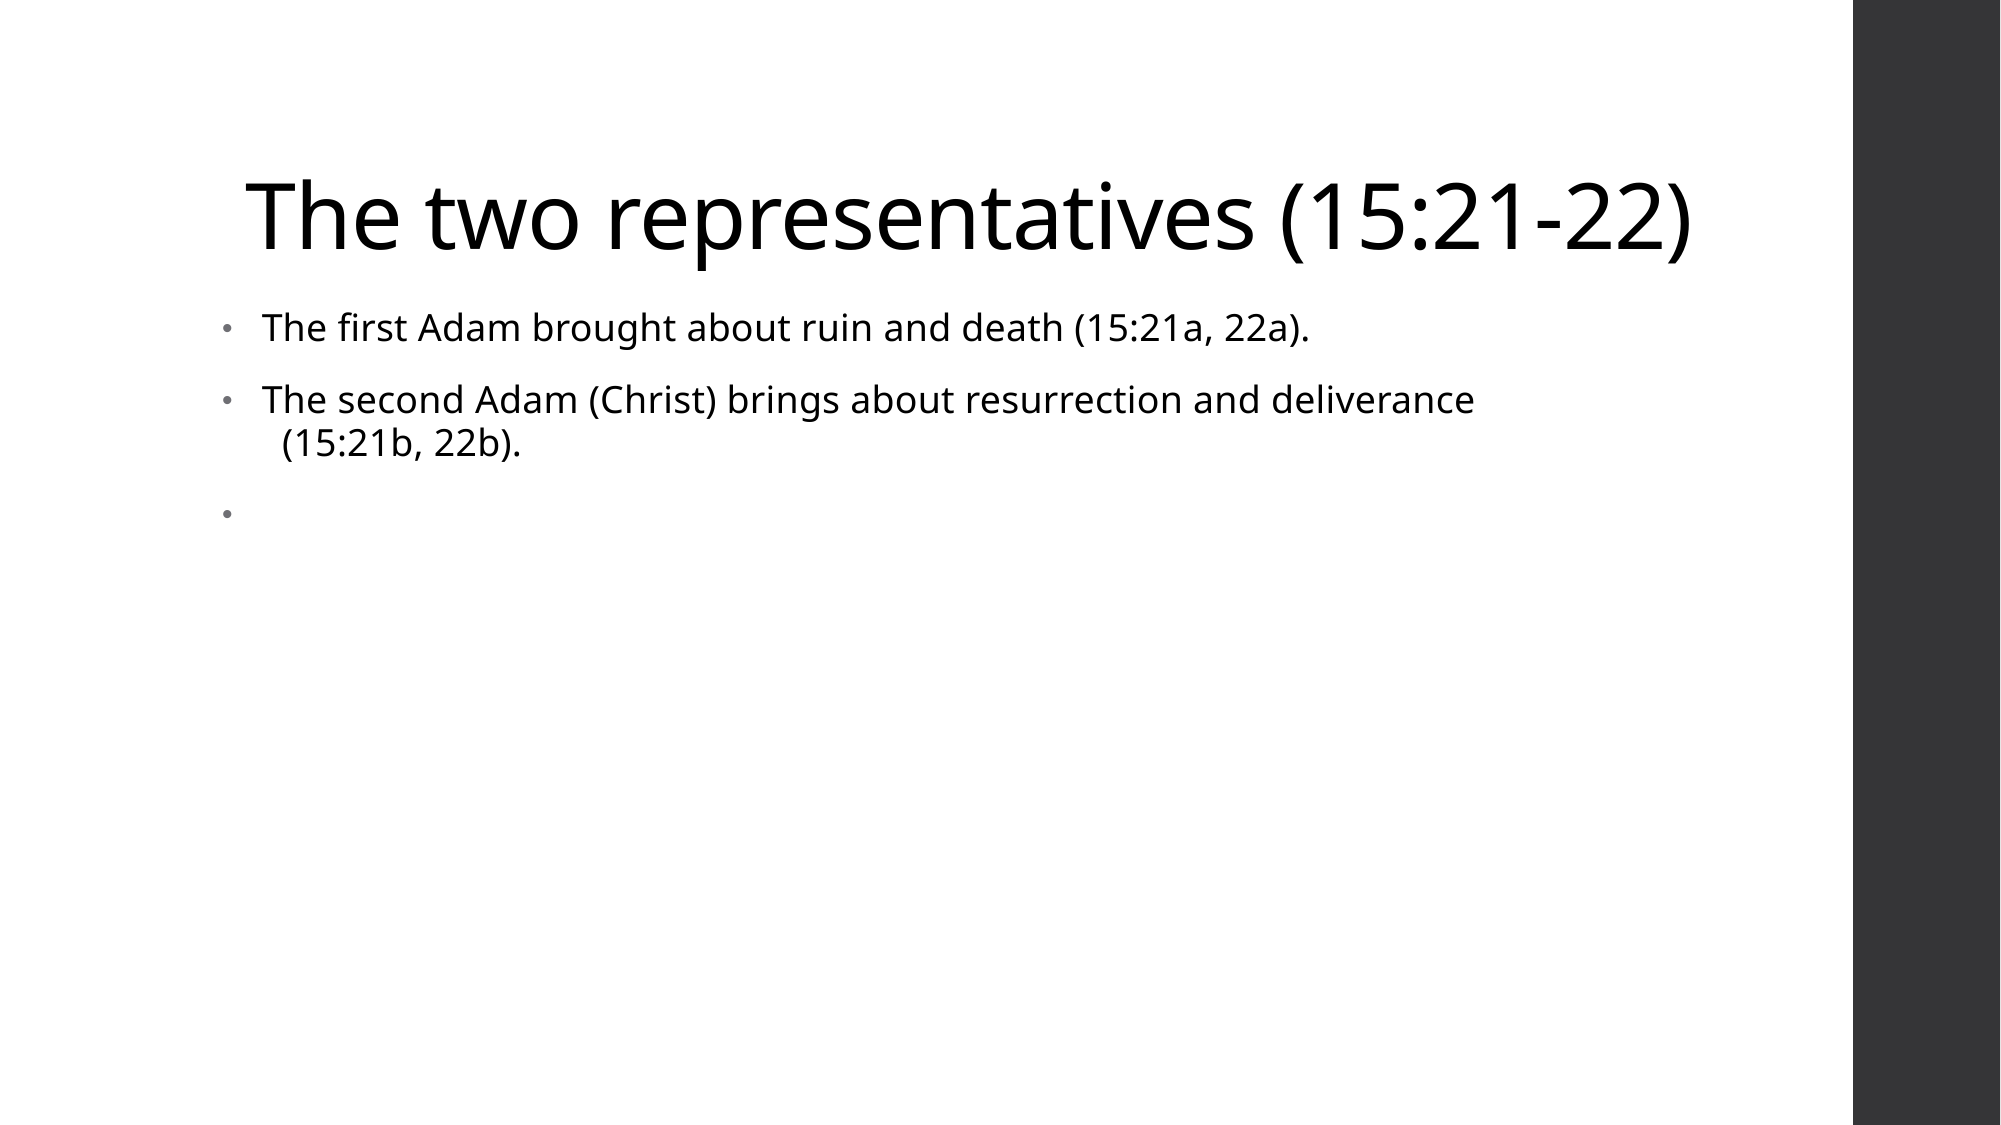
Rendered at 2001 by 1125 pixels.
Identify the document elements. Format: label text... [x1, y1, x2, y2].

list The first Adam brought about ruin and death (15:21a, 22a). The second Adam (Christ) brings about resurrection and deliverance (15:21b, 22b). [206, 299, 1617, 1014]
title The two representatives (15:21-22) [206, 60, 1797, 278]
